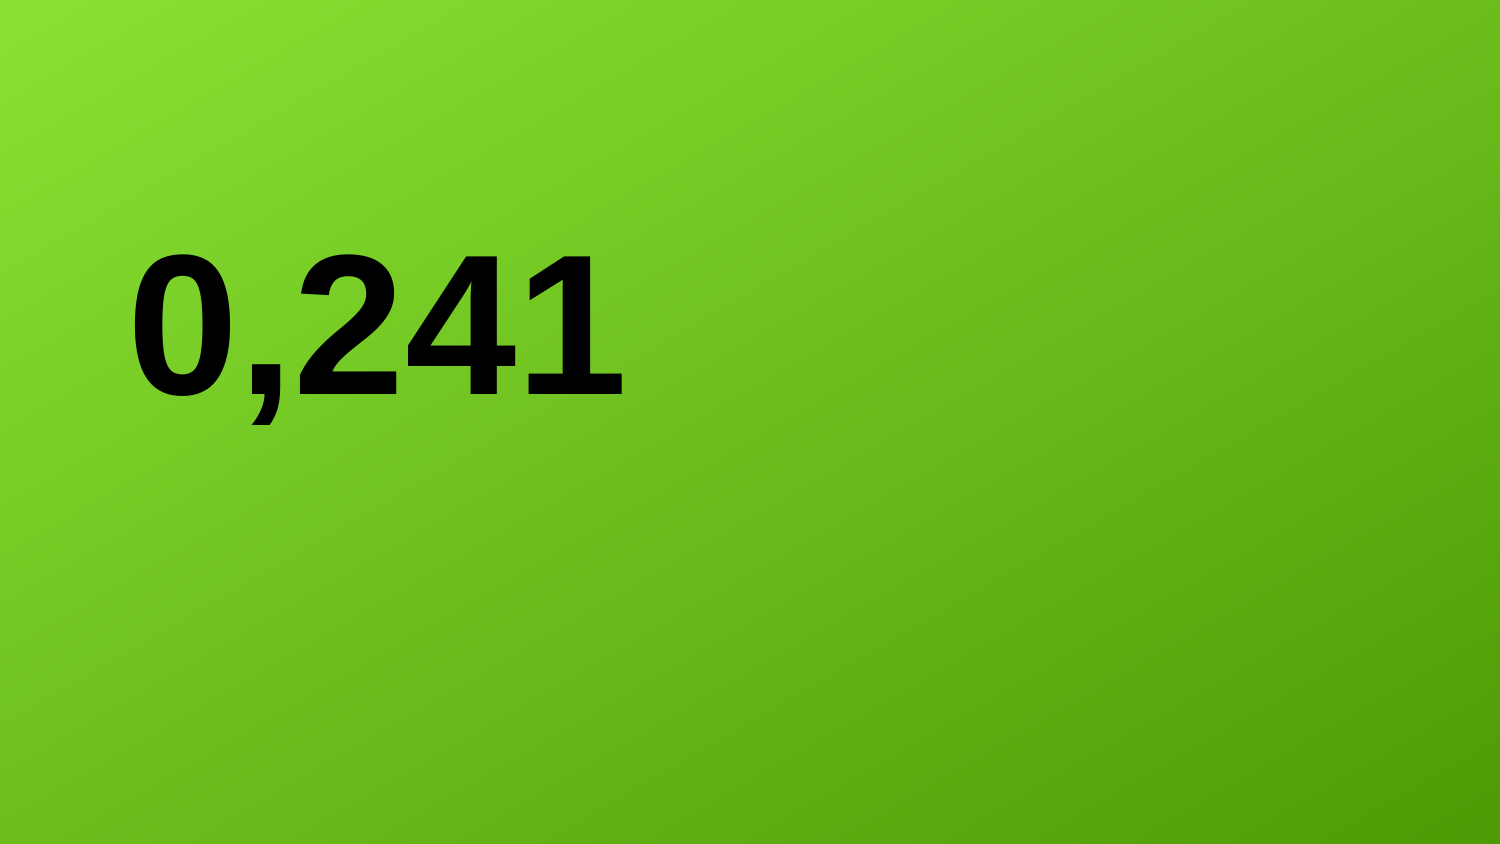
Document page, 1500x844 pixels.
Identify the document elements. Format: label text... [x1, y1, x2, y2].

text_box 0,241 [430, 283, 471, 346]
text_box 0,241 [112, 259, 1388, 450]
text_box 0,241 [162, 276, 202, 374]
